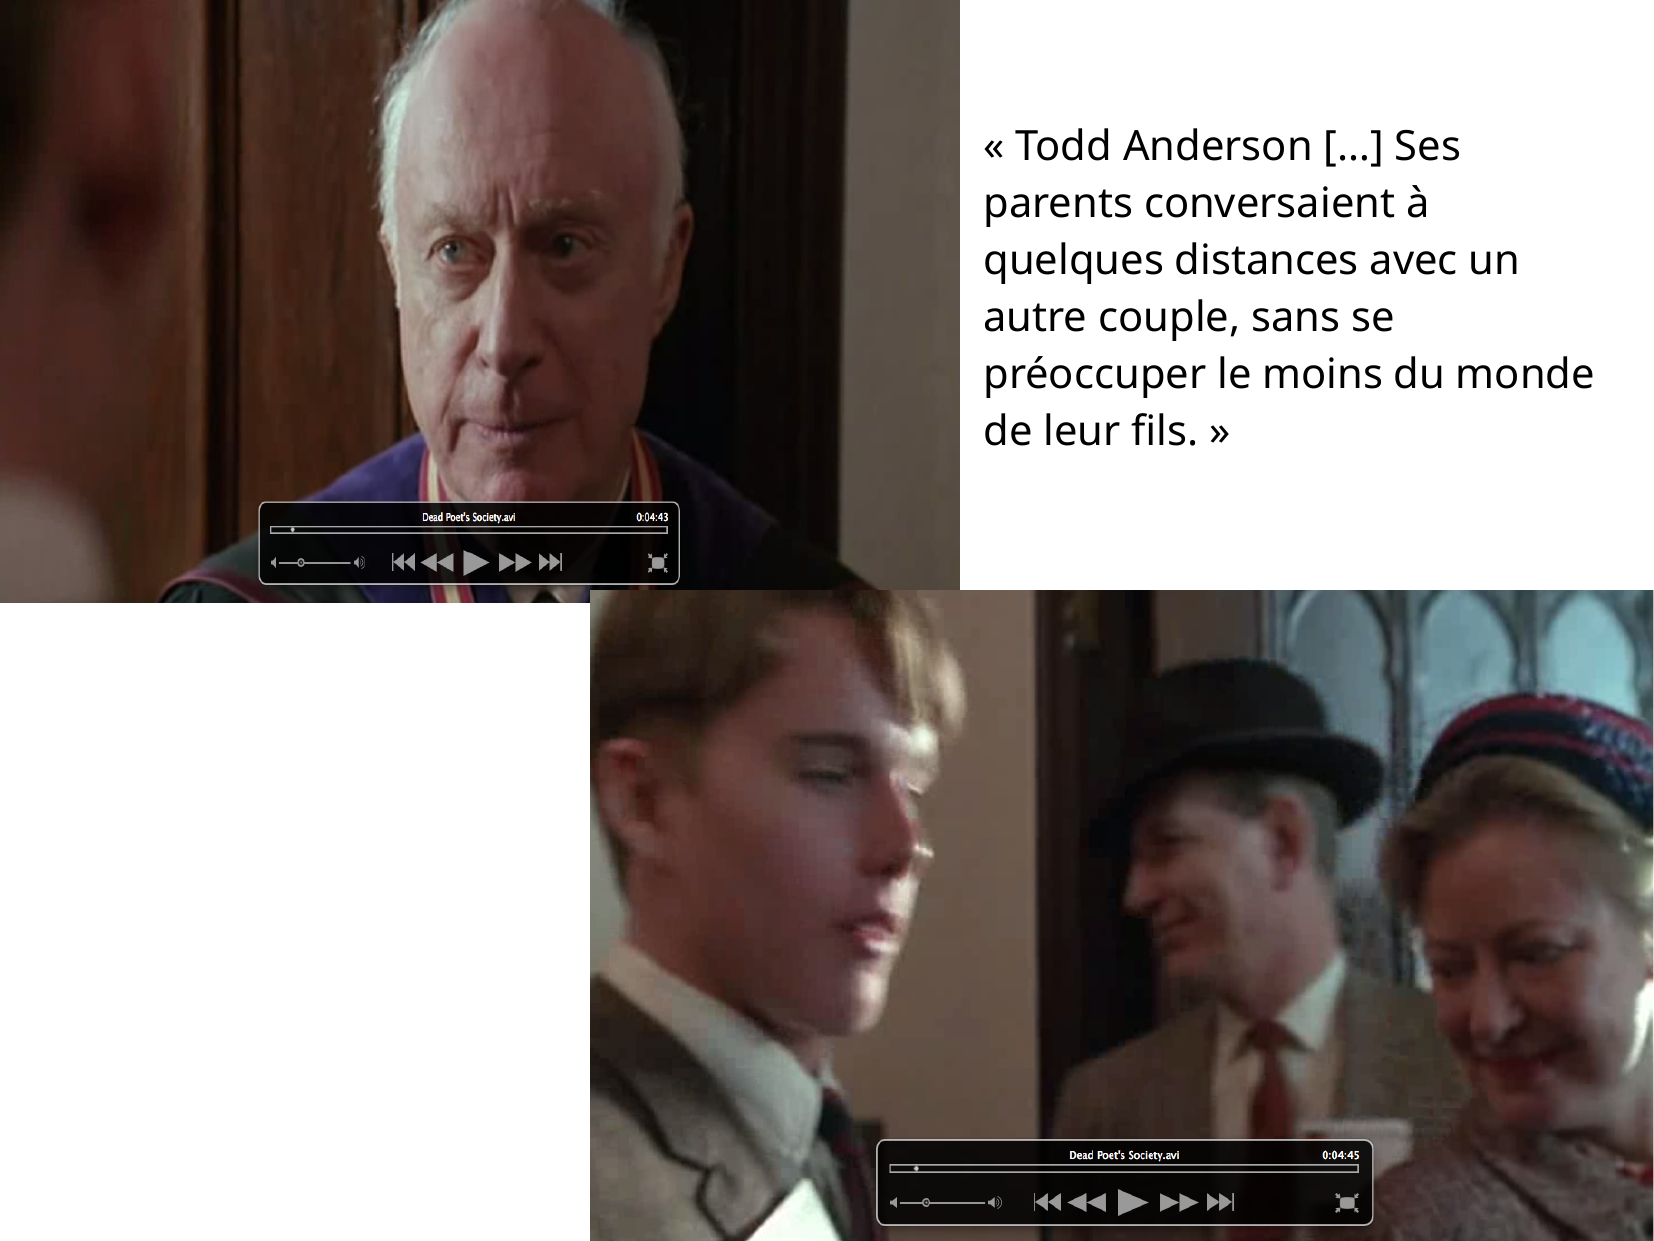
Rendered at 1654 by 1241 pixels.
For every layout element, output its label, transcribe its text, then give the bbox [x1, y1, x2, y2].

text_box « Todd Anderson […] Ses parents conversaient à quelques distances avec un autre couple, sans se préoccuper le moins du monde de leur fils. » [968, 108, 1630, 414]
picture [0, 0, 1654, 1241]
